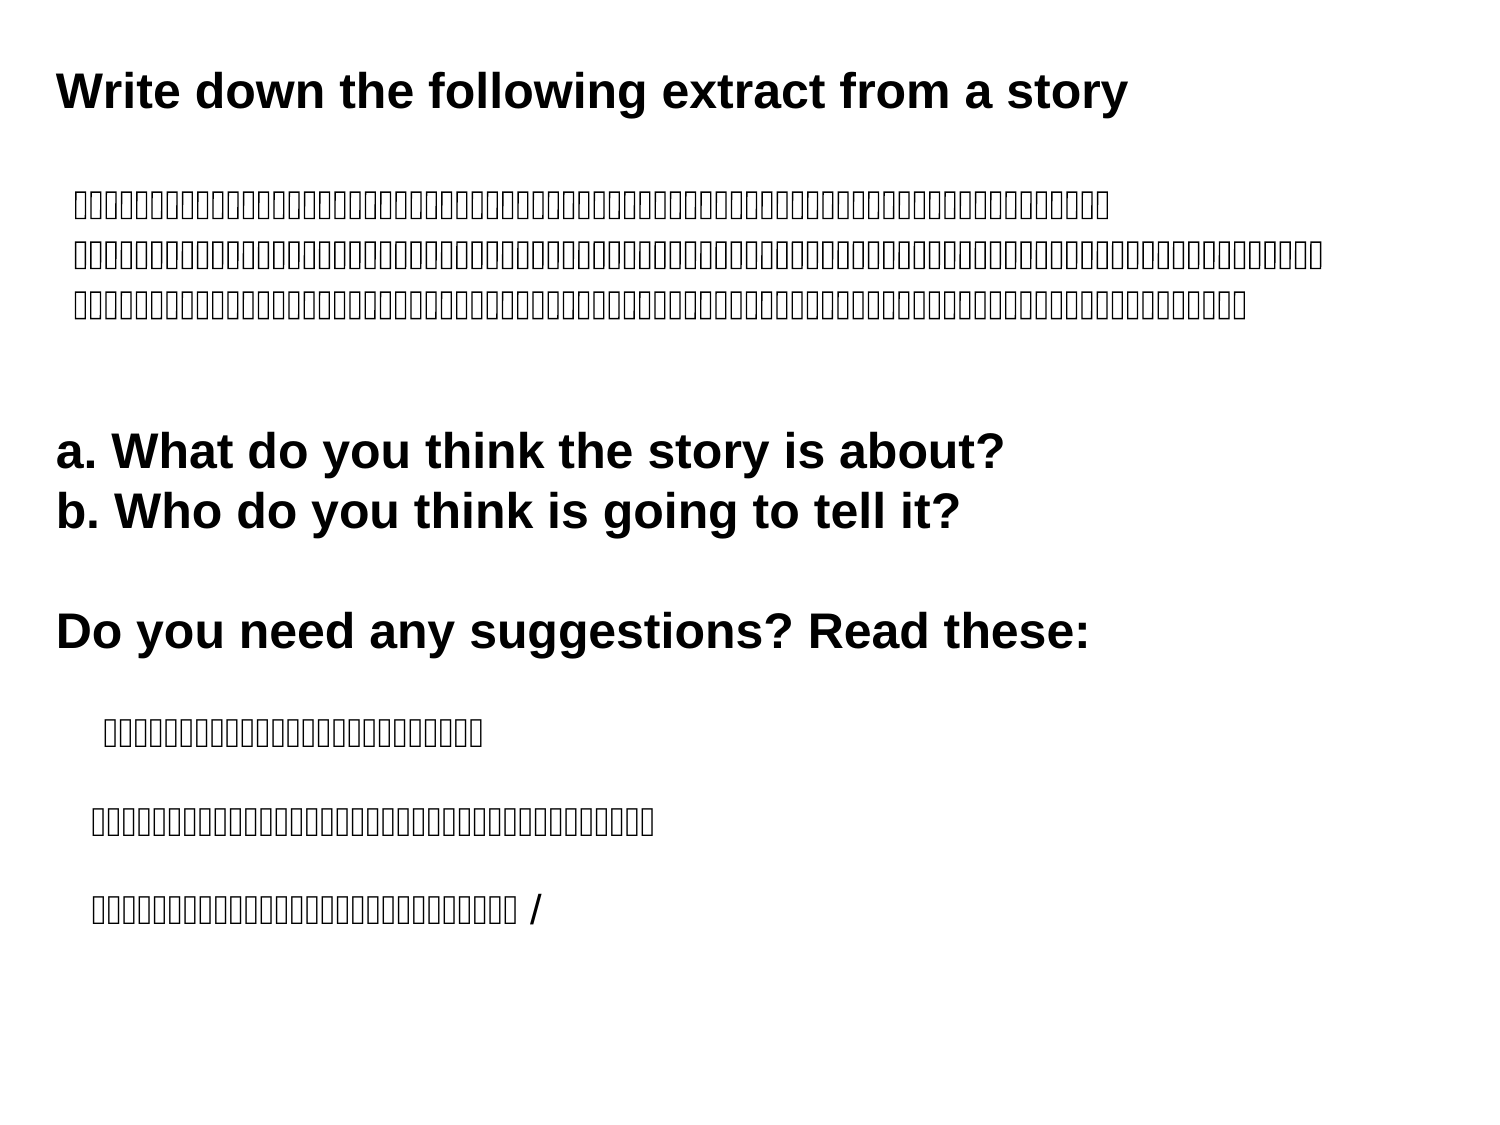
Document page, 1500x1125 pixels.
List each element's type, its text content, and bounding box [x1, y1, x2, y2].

text_box Write down the following extract from a story a. What do you think the story is about? b. Who do you think is going to tell it? Do you need any suggestions? Read these: [41, 50, 1145, 667]
text_box   [58, 169, 1341, 486]
text_box  [76, 786, 671, 853]
text_box  / [76, 874, 1046, 941]
text_box  [88, 697, 500, 764]
